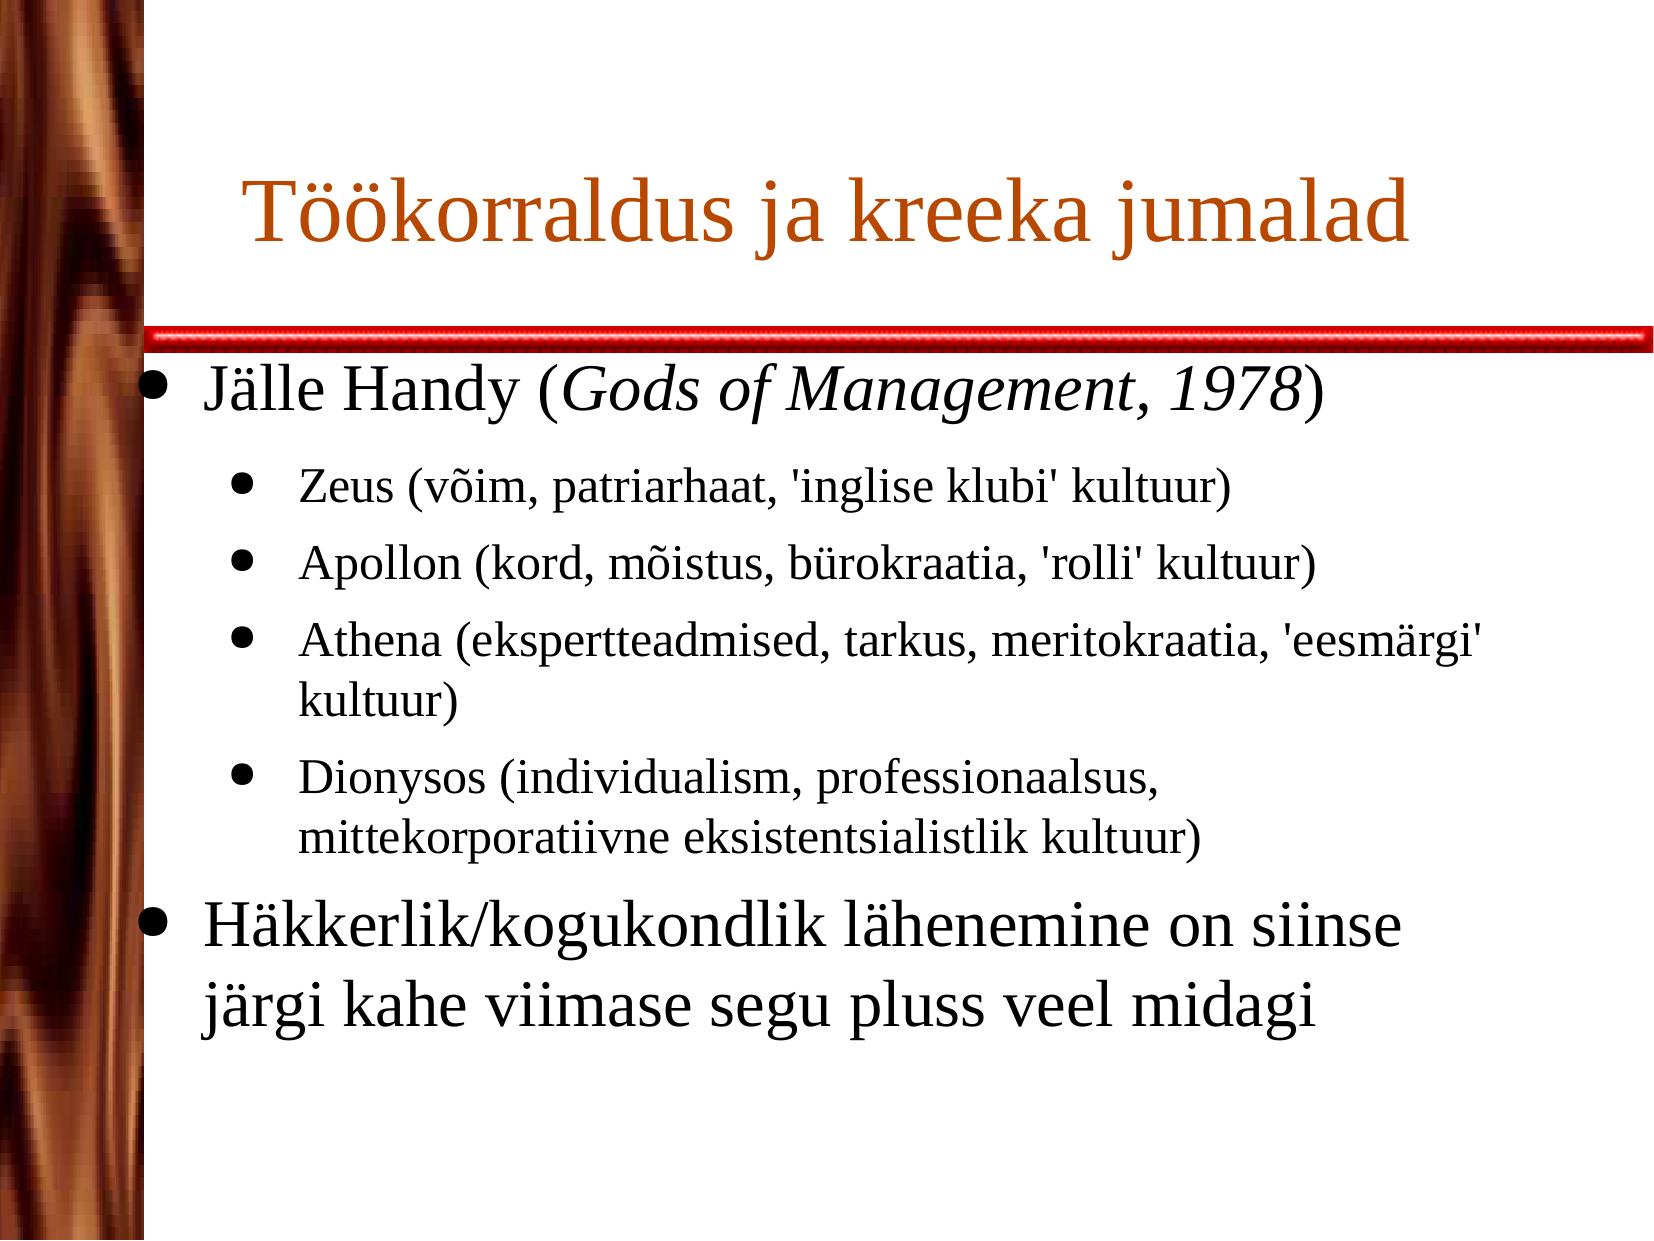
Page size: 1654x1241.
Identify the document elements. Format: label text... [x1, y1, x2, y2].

list Jälle Handy (Gods of Management, 1978) Zeus (võim, patriarhaat, 'inglise klubi' kultuur) Apollon (kord, mõistus, bürokraatia, 'rolli' kultuur) Athena (ekspertteadmised, tarkus, meritokraatia, 'eesmärgi' kultuur) Dionysos (individualism, professionaalsus, mittekorporatiivne eksistentsialistlik kultuur) Häkkerlik/kogukondlik lähenemine on siinse järgi kahe viimase segu pluss veel midagi [121, 344, 1533, 1126]
title Töökorraldus ja kreeka jumalad [121, 100, 1533, 312]
picture [0, 0, 1654, 1240]
